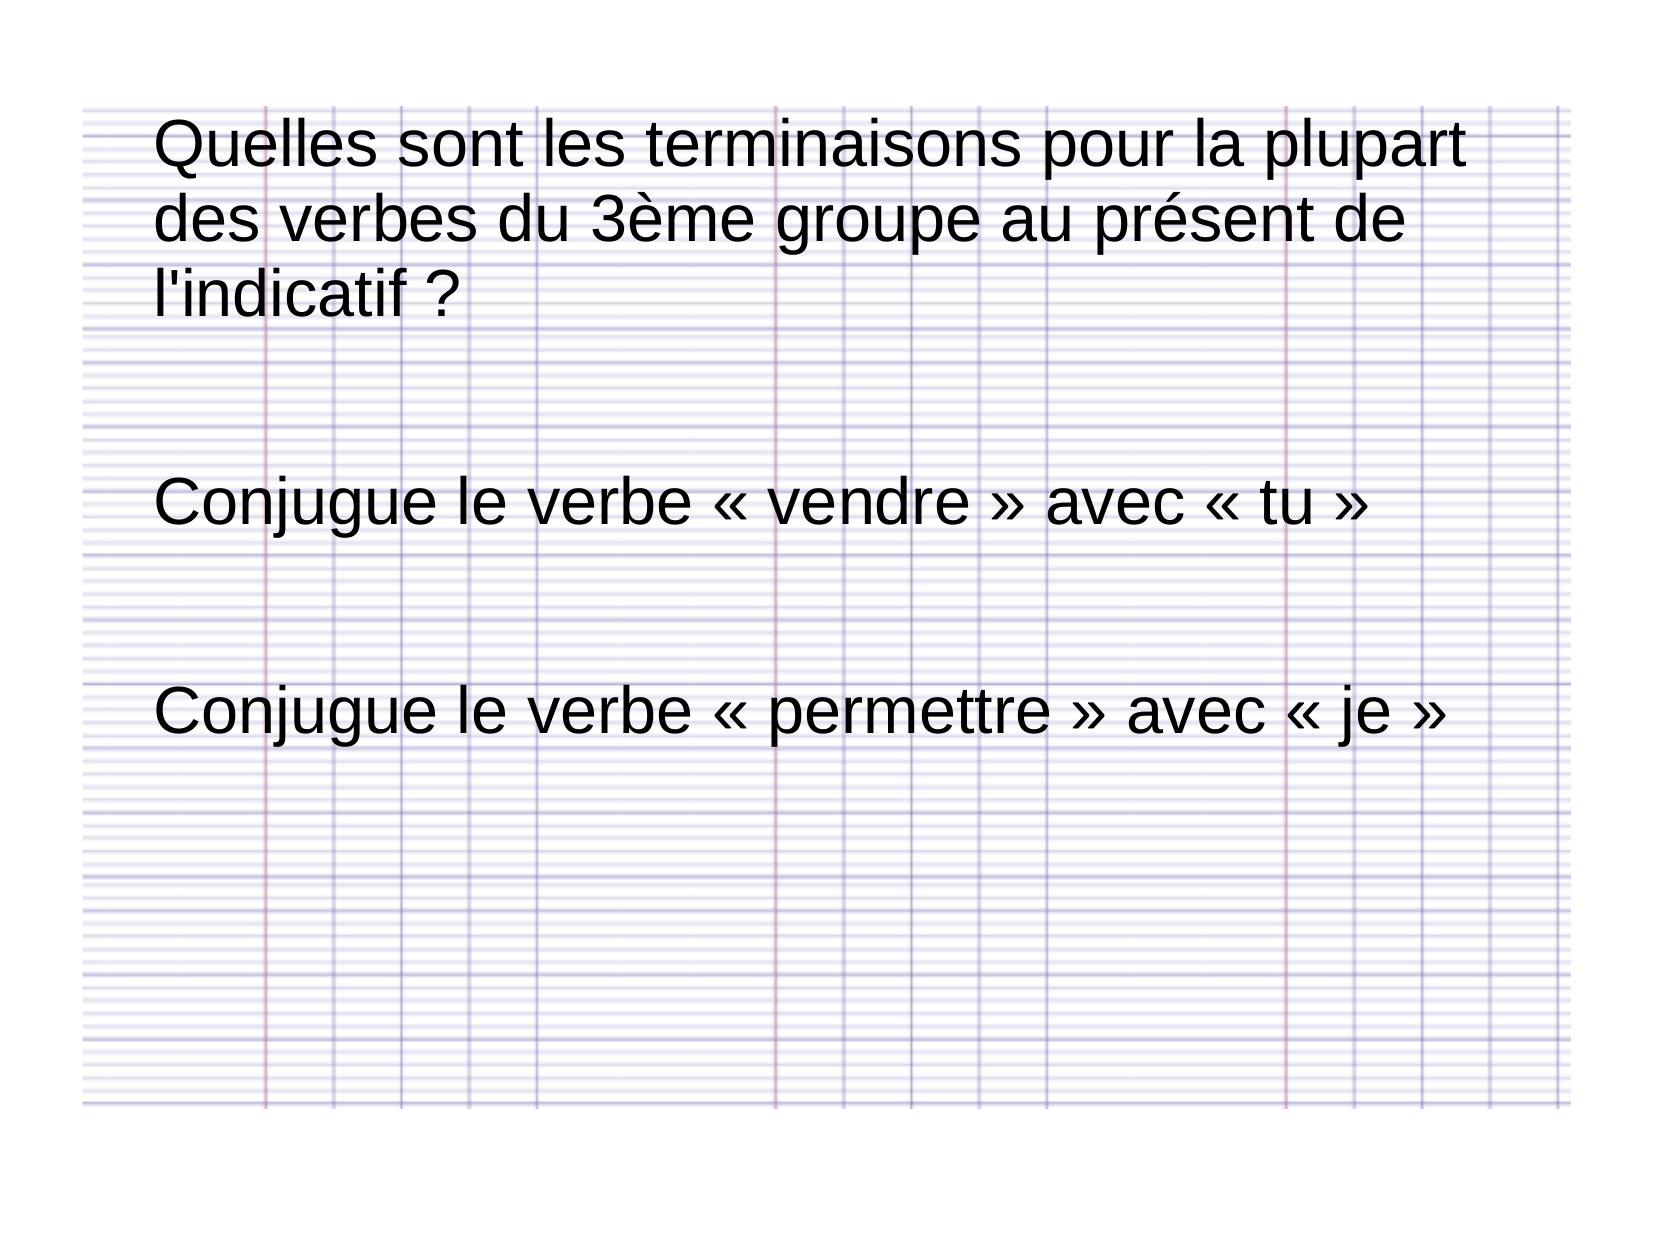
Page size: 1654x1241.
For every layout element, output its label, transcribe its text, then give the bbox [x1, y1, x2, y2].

list Quelles sont les terminaisons pour la plupart des verbes du 3ème groupe au présent de l'indicatif ? Conjugue le verbe « vendre » avec « tu » Conjugue le verbe « permettre » avec « je » [82, 106, 1571, 1109]
